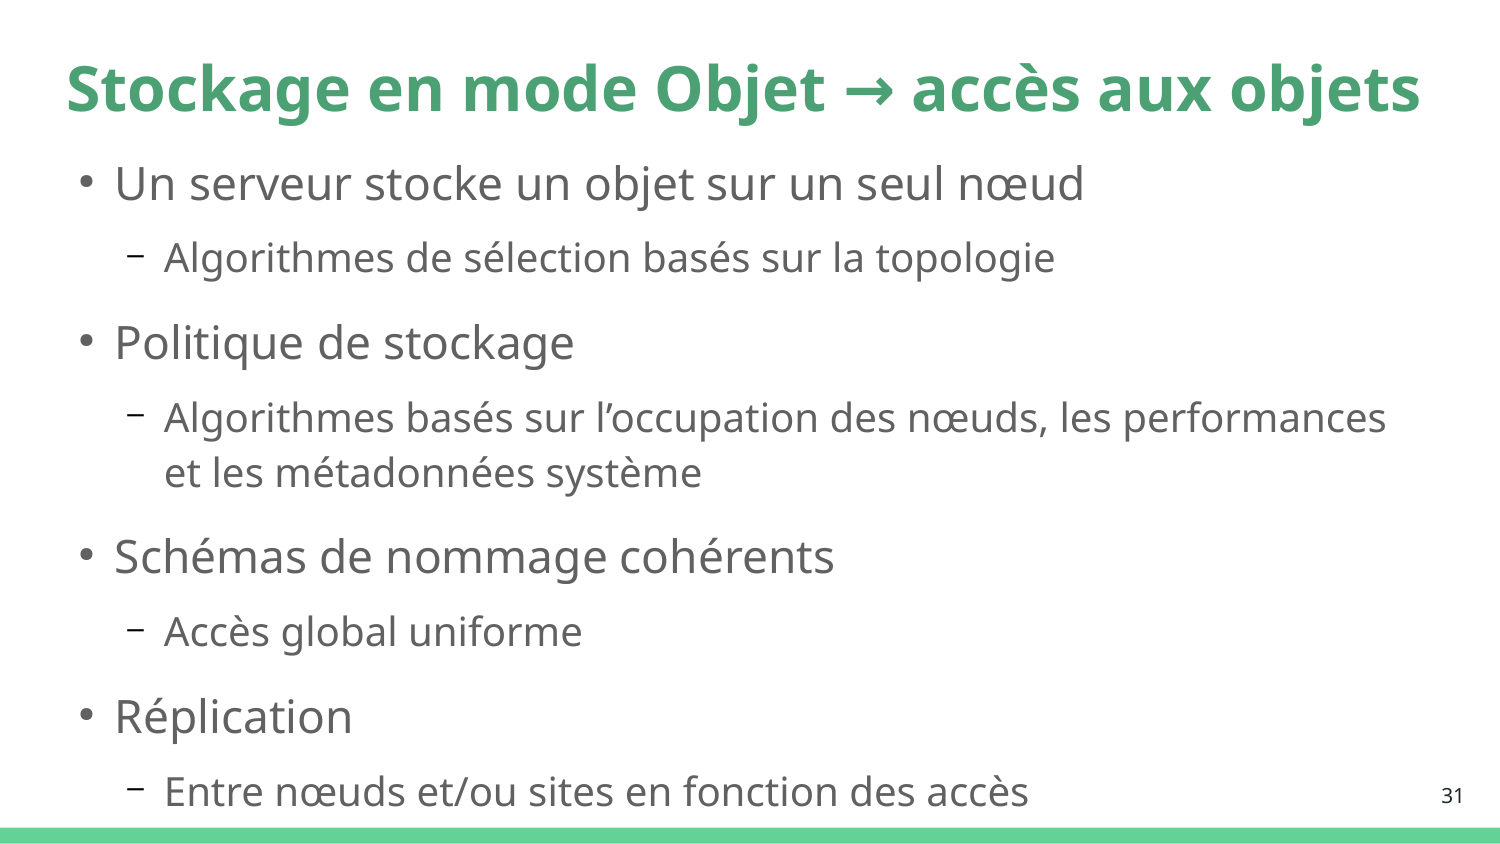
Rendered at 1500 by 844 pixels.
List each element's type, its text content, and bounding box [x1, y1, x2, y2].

slide_number <numéro> [1389, 764, 1480, 830]
list Un serveur stocke un objet sur un seul nœud Algorithmes de sélection basés sur la topologie Politique de stockage Algorithmes basés sur l’occupation des nœuds, les performances et les métadonnées système Schémas de nommage cohérents Accès global uniforme Réplication Entre nœuds et/ou sites en fonction des accès [51, 126, 1418, 836]
title Stockage en mode Objet → accès aux objets [51, 23, 1449, 117]
